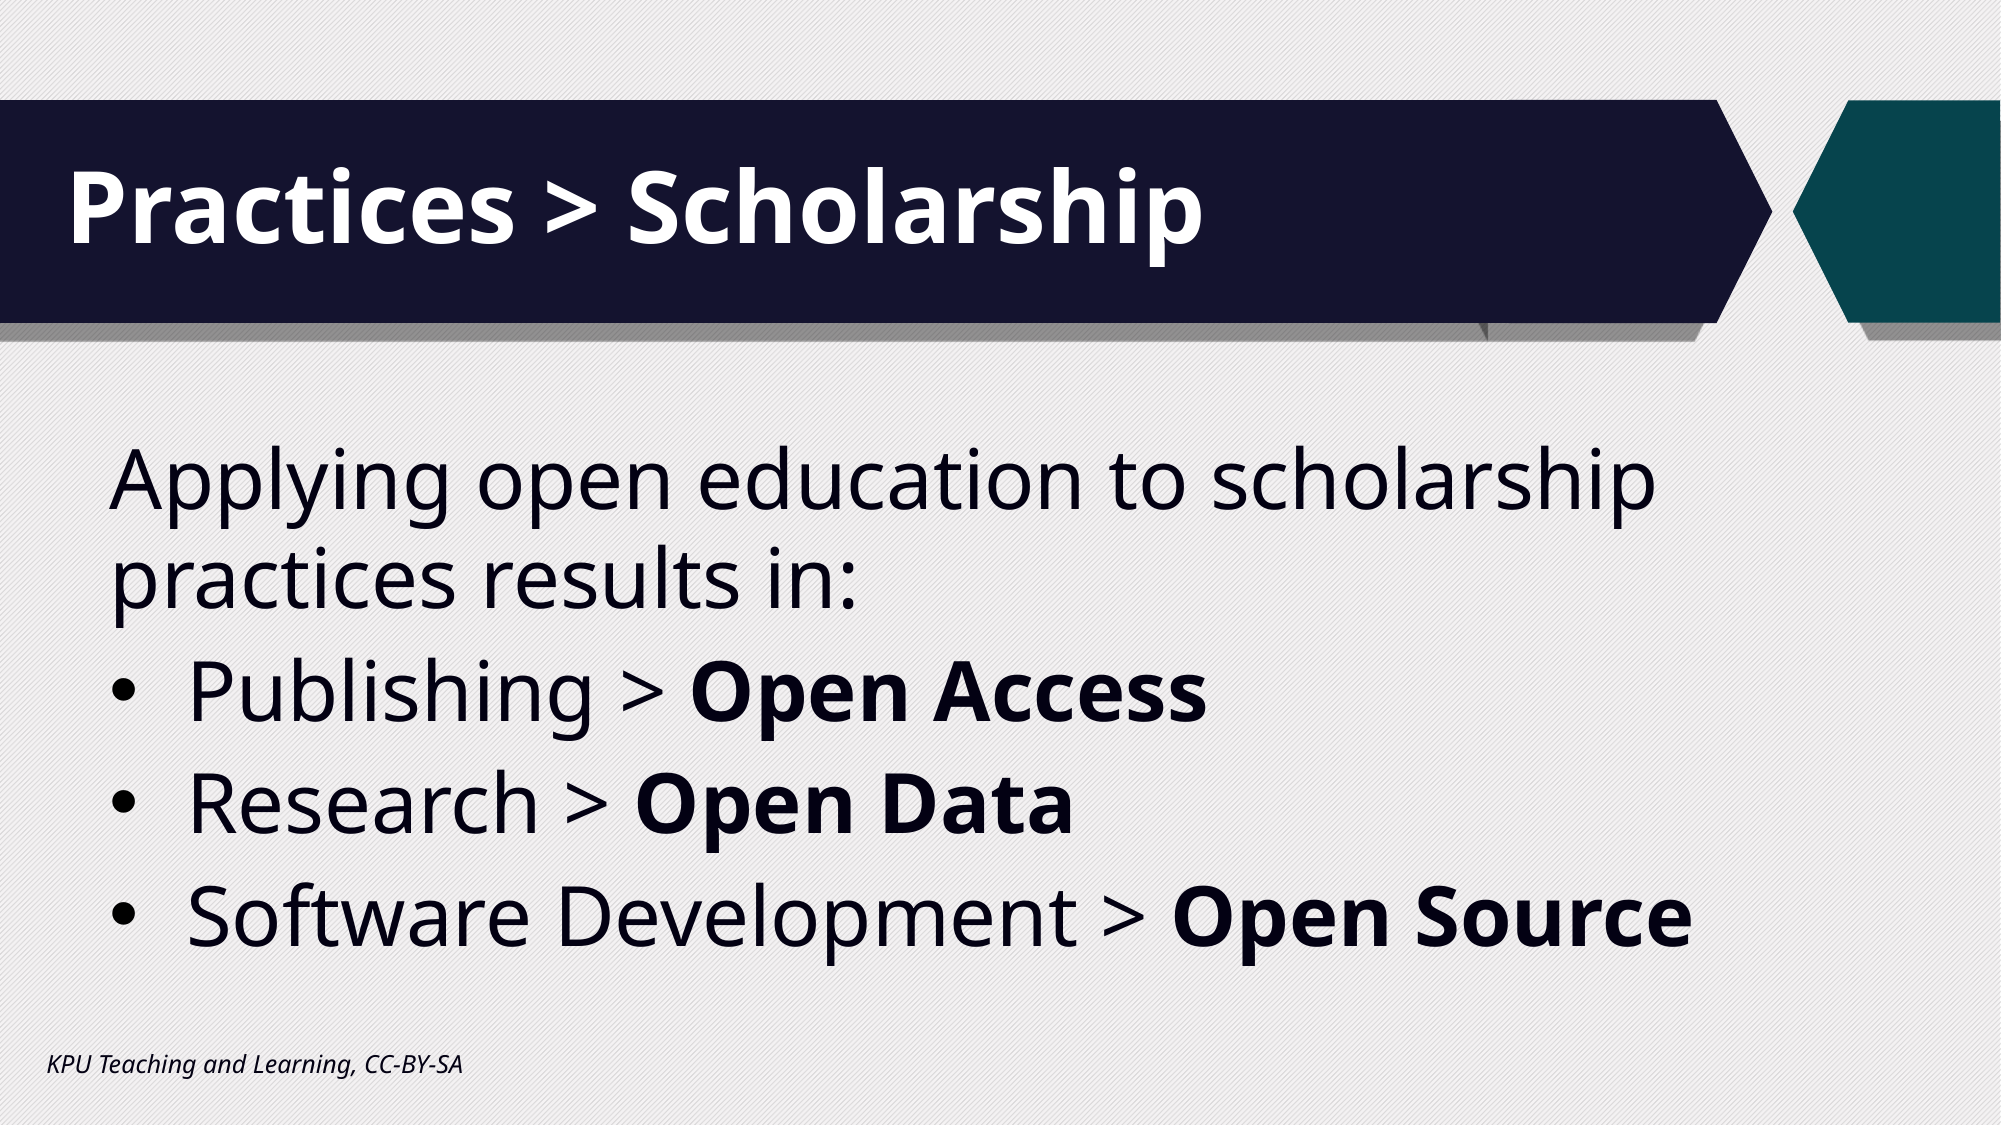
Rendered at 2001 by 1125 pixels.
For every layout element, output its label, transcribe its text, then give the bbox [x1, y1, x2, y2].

text_box KPU Teaching and Learning, CC-BY-SA [31, 1033, 1159, 1094]
list Applying open education to scholarship practices results in: Publishing > Open Access Research > Open Data Software Development > Open Source [94, 388, 1906, 1000]
title Practices > Scholarship [50, 122, 1689, 300]
